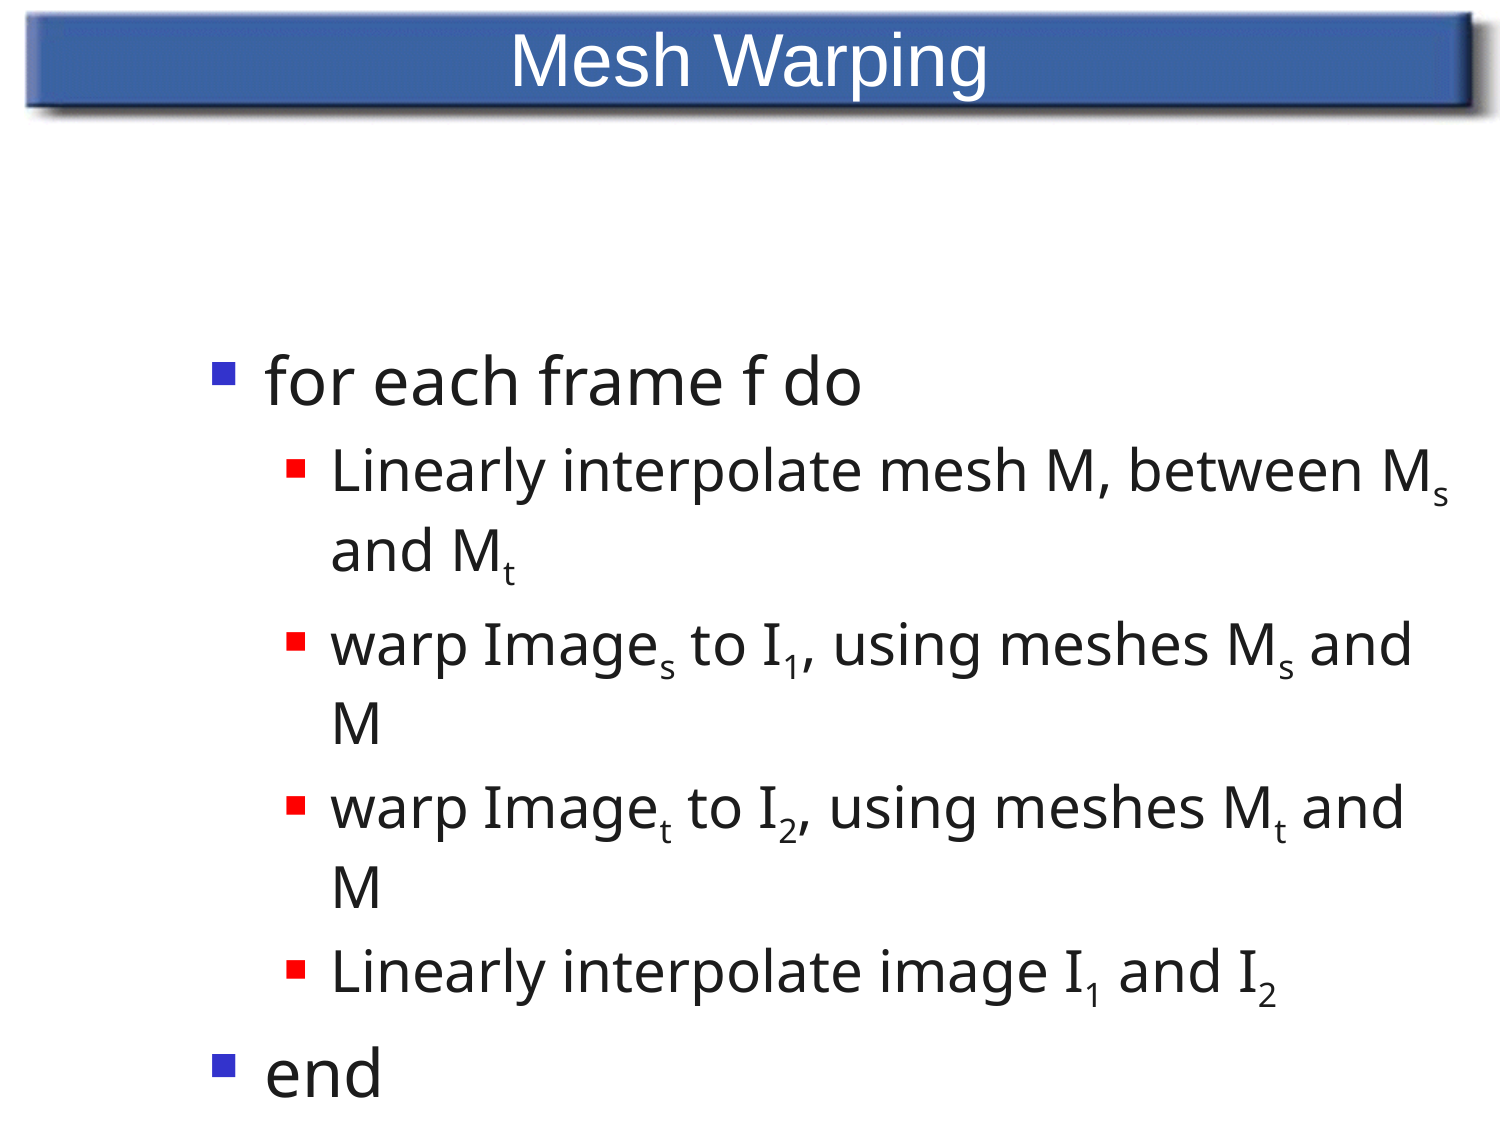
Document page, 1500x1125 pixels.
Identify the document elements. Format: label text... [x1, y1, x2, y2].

picture [24, 9, 1500, 125]
list for each frame f do Linearly interpolate mesh M, between Ms and Mt warp Images to I1, using meshes Ms and M warp Imaget to I2, using meshes Mt and M Linearly interpolate image I1 and I2 end [193, 331, 1469, 1007]
title Mesh Warping [110, 3, 1389, 110]
